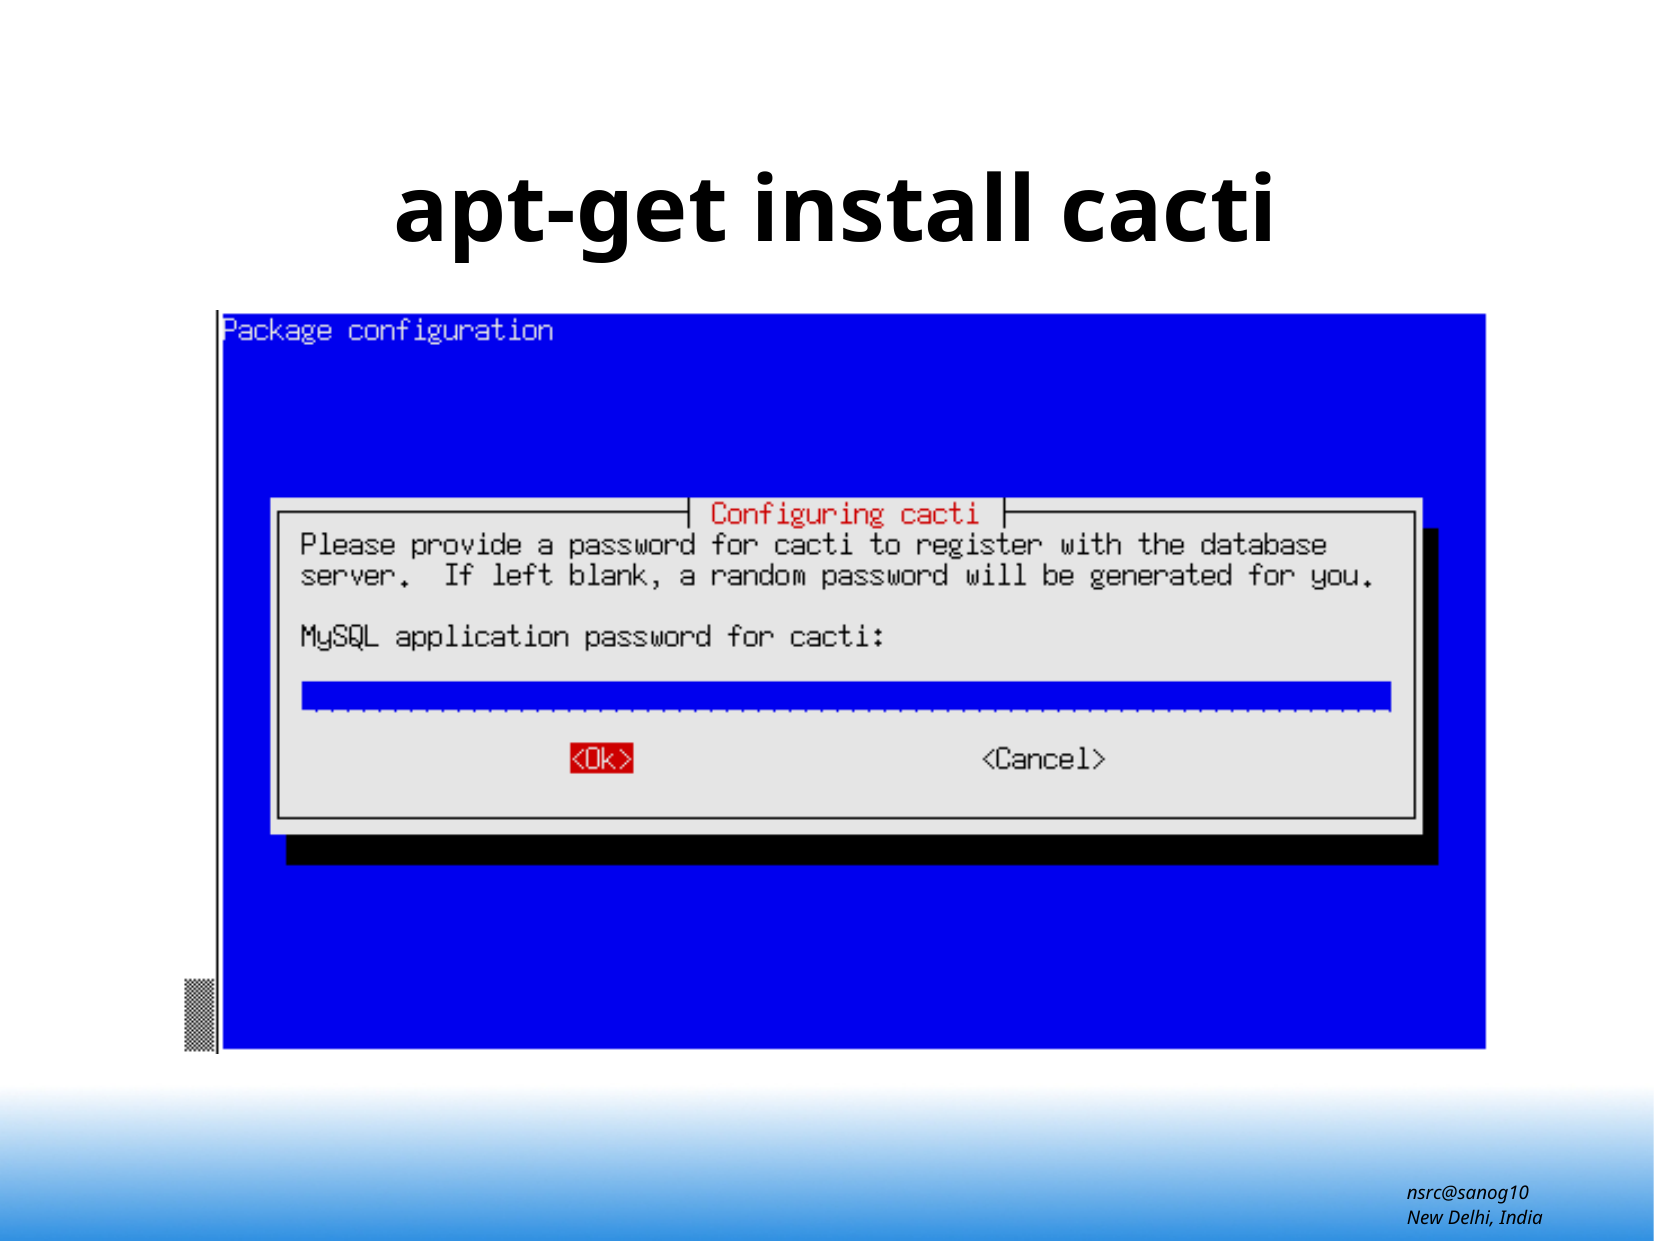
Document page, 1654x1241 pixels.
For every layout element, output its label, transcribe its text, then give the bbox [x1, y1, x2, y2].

picture [183, 310, 1491, 1054]
picture [0, 1083, 1654, 1241]
title apt-get install cacti [121, 102, 1534, 310]
